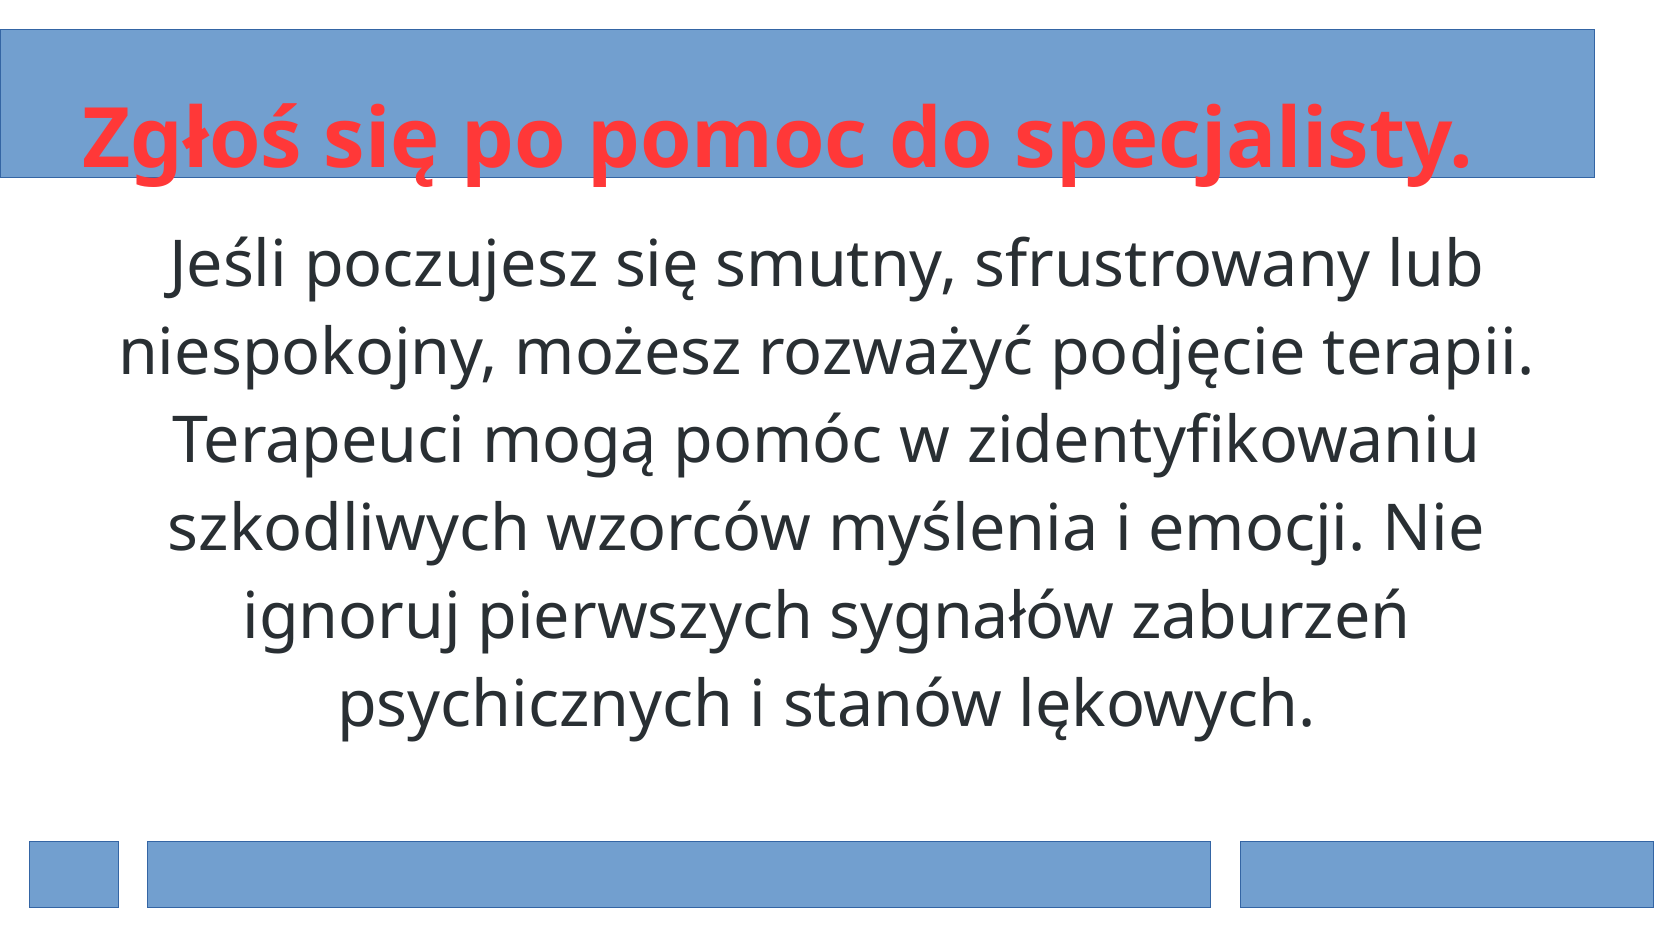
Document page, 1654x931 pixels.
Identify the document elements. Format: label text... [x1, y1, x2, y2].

title Zgłoś się po pomoc do specjalisty. [82, 37, 1571, 193]
list Jeśli poczujesz się smutny, sfrustrowany lub niespokojny, możesz rozważyć podjęcie terapii. Terapeuci mogą pomóc w zidentyfikowaniu szkodliwych wzorców myślenia i emocji. Nie ignoruj pierwszych sygnałów zaburzeń psychicznych i stanów lękowych. [82, 217, 1571, 758]
